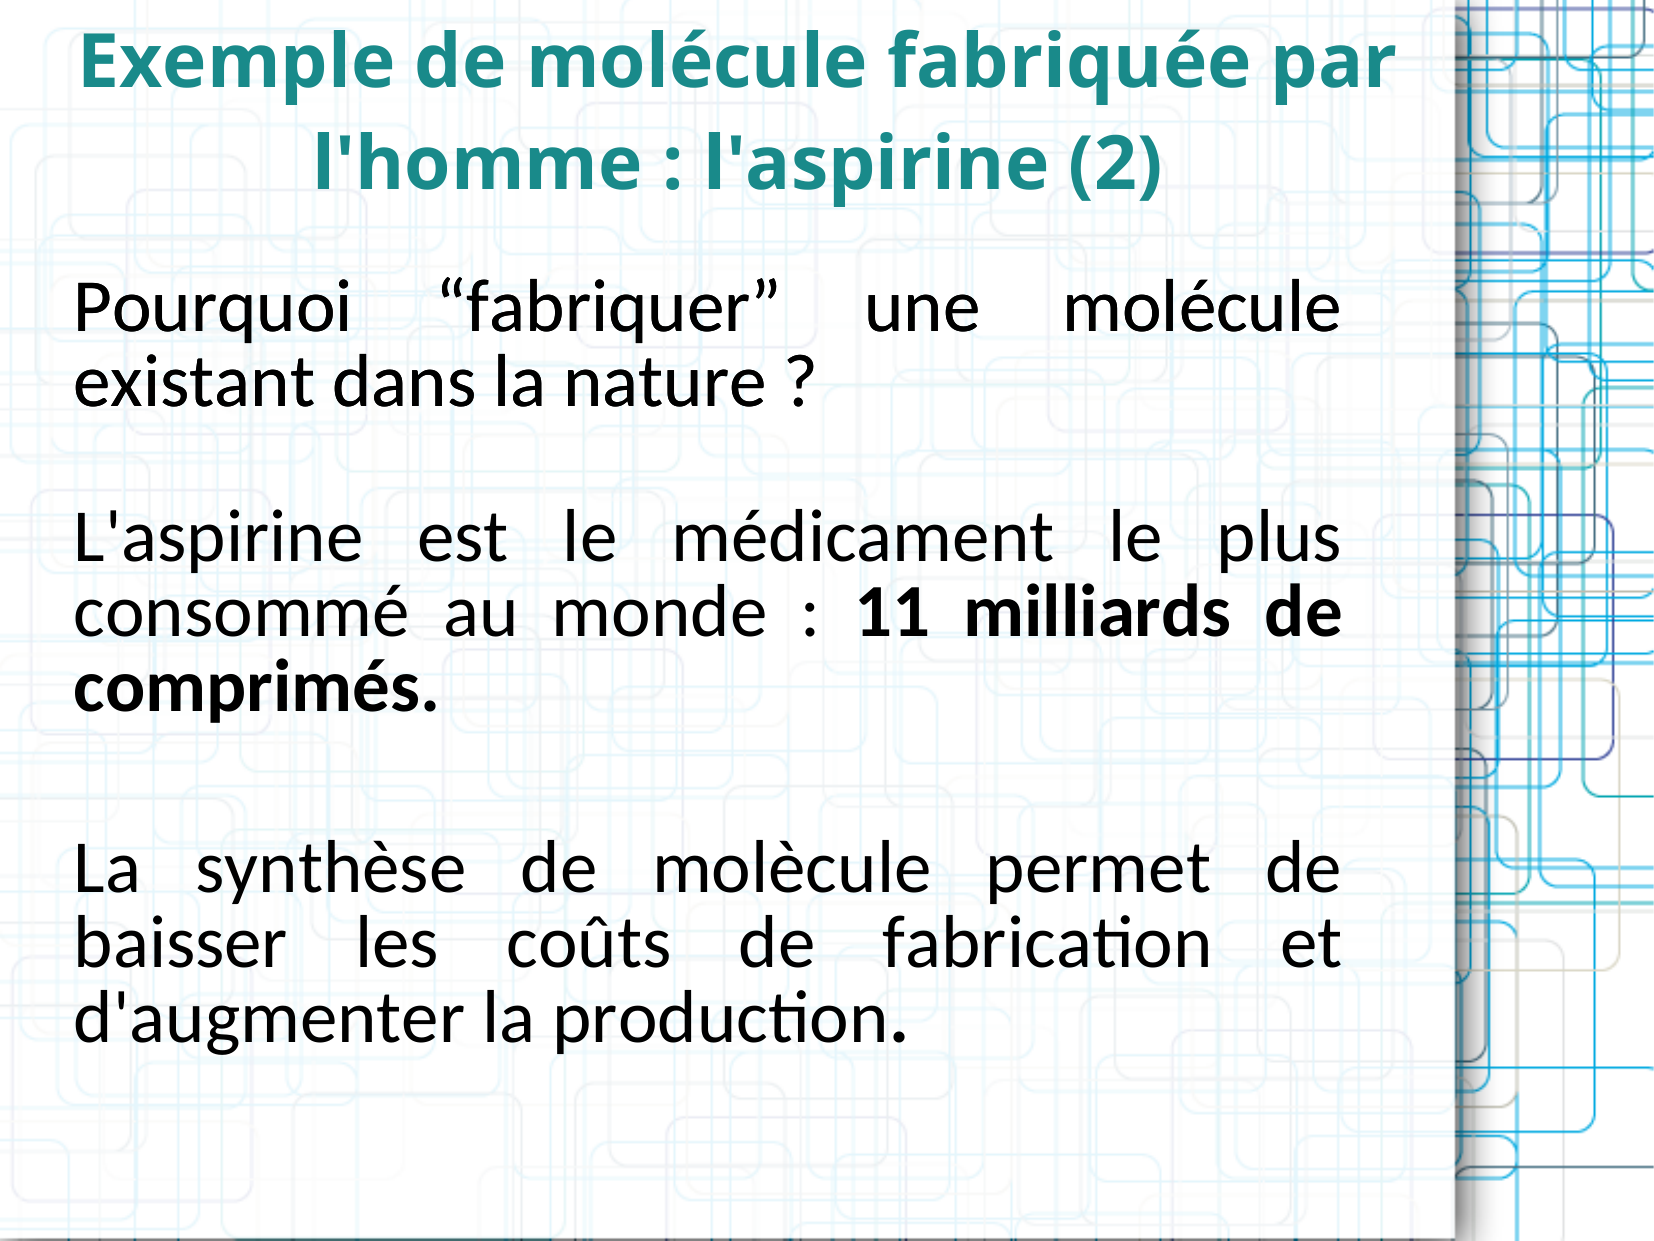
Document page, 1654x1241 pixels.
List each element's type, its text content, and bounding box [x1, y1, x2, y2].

title Exemple de molécule fabriquée par l'homme : l'aspirine (2) [59, 0, 1418, 231]
text_box L'aspirine est le médicament le plus consommé au monde : 11 milliards de comprimés. [59, 498, 1359, 789]
text_box Pourquoi “fabriquer” une molécule existant dans la nature ? [59, 267, 1359, 467]
picture [0, 0, 1654, 1241]
text_box La synthèse de molècule permet de baisser les coûts de fabrication et d'augmenter la production. [59, 828, 1359, 1119]
